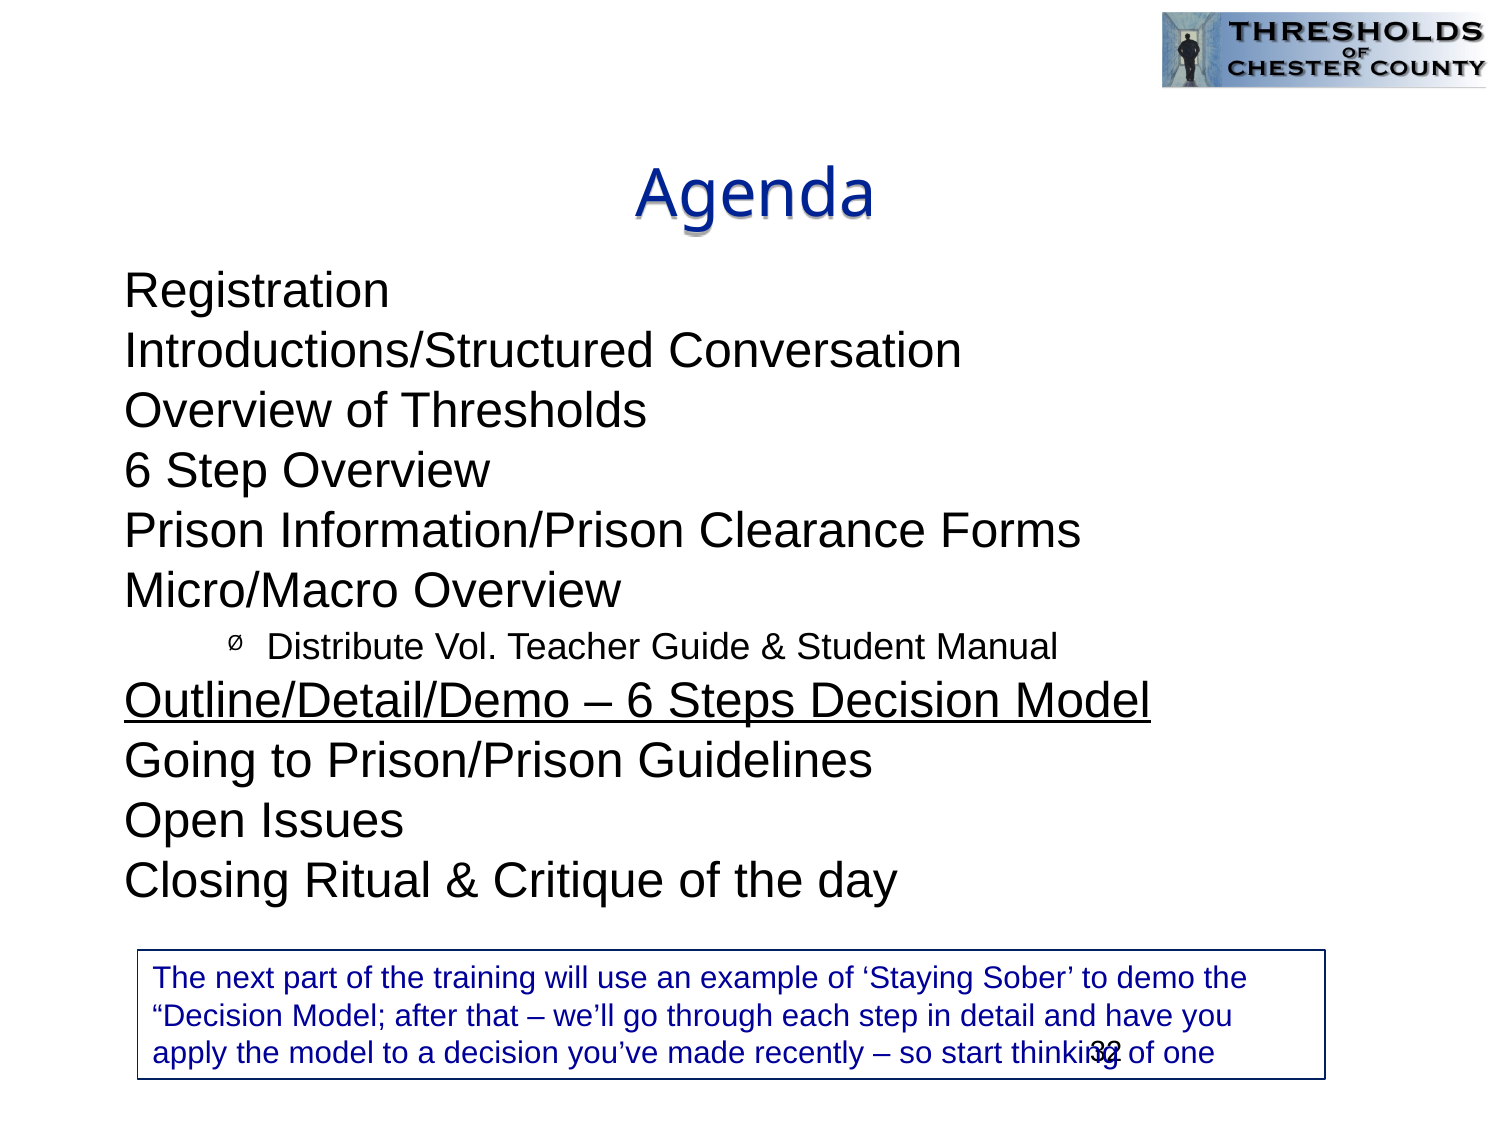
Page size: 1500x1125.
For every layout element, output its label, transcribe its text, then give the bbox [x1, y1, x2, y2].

title Agenda [137, 62, 1375, 163]
text_box Registration Introductions/Structured Conversation Overview of Thresholds 6 Step Overview Prison Information/Prison Clearance Forms Micro/Macro Overview Distribute Vol. Teacher Guide & Student Manual Outline/Detail/Demo – 6 Steps Decision Model Going to Prison/Prison Guidelines Open Issues Closing Ritual & Critique of the day [62, 249, 1438, 983]
text_box 32 [1074, 1025, 1388, 1101]
text_box The next part of the training will use an example of ‘Staying Sober’ to demo the “Decision Model; after that – we’ll go through each step in detail and have you apply the model to a decision you’ve made recently – so start thinking of one [137, 950, 1325, 1079]
